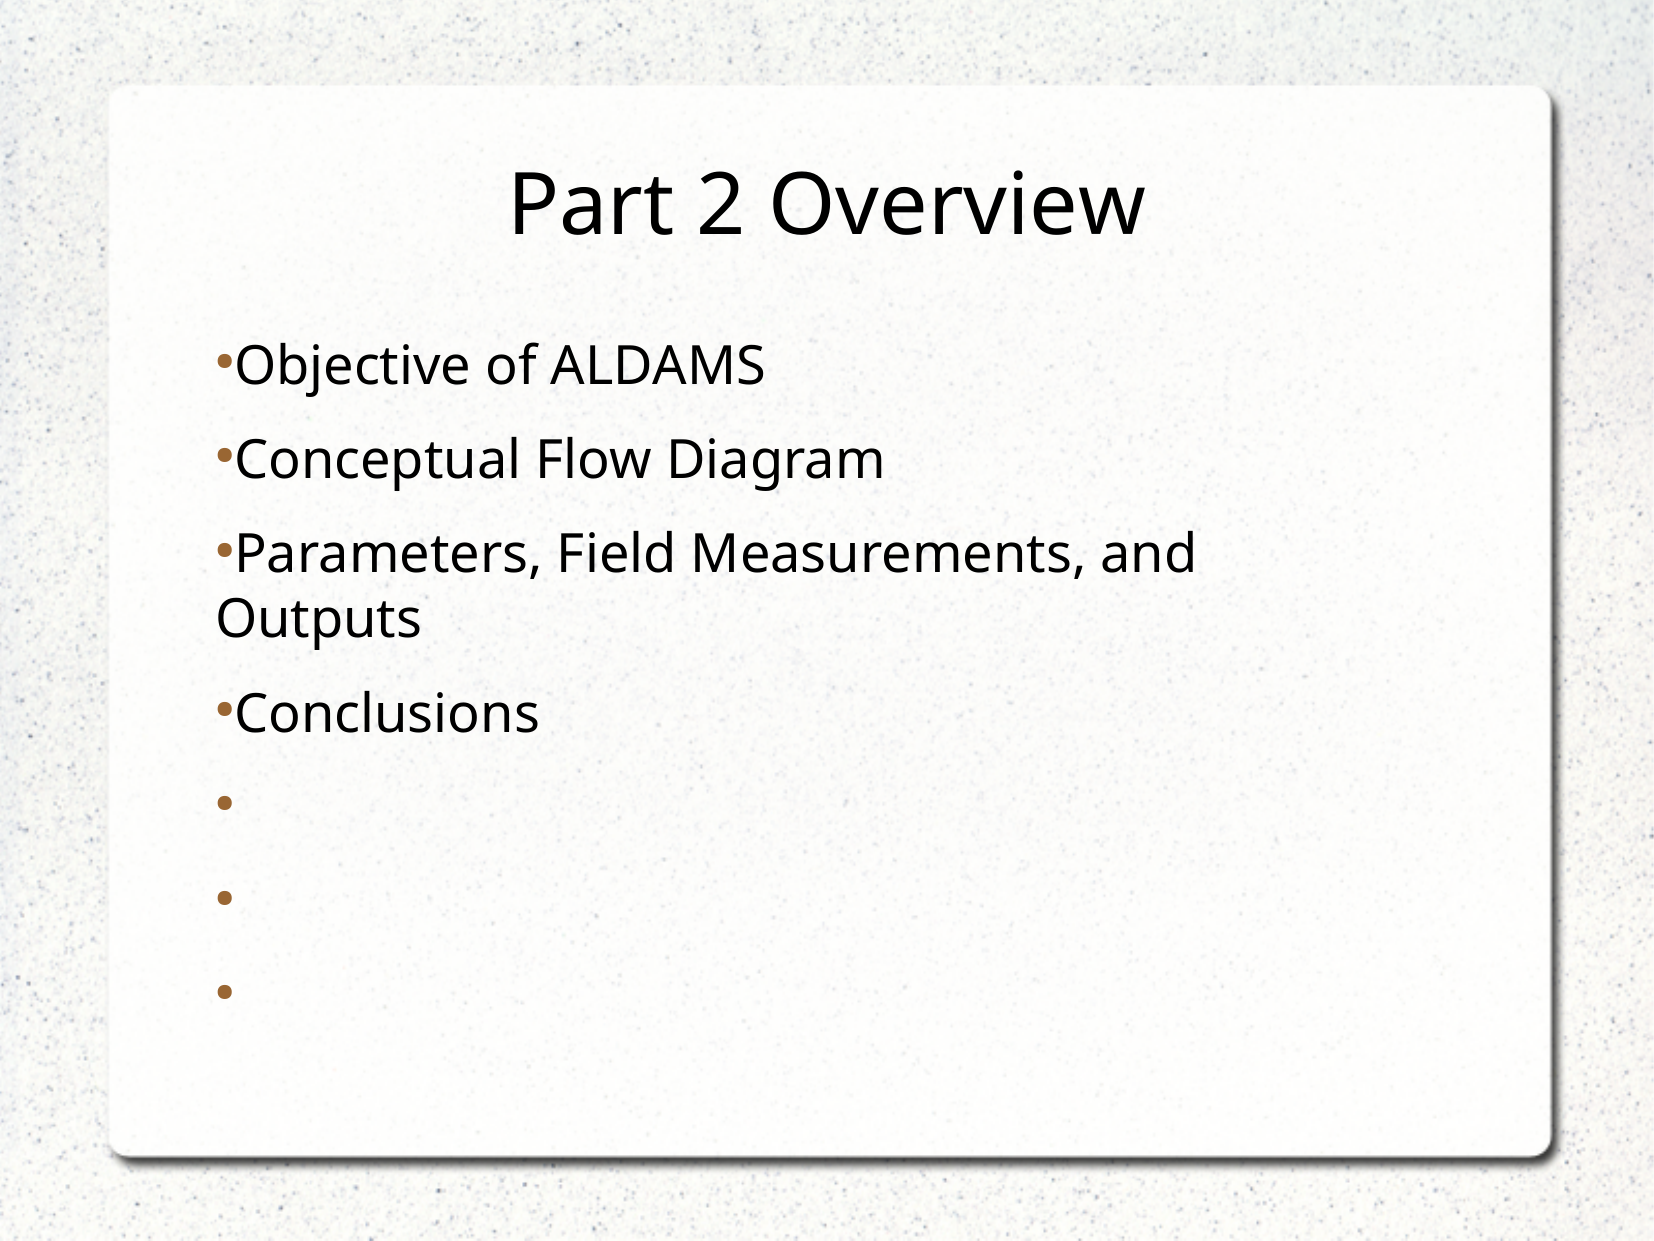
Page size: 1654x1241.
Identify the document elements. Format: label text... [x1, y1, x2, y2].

title Part 2 Overview [118, 96, 1536, 304]
text_box Objective of ALDAMS Conceptual Flow Diagram Parameters, Field Measurements, and Outputs Conclusions [214, 330, 1246, 963]
